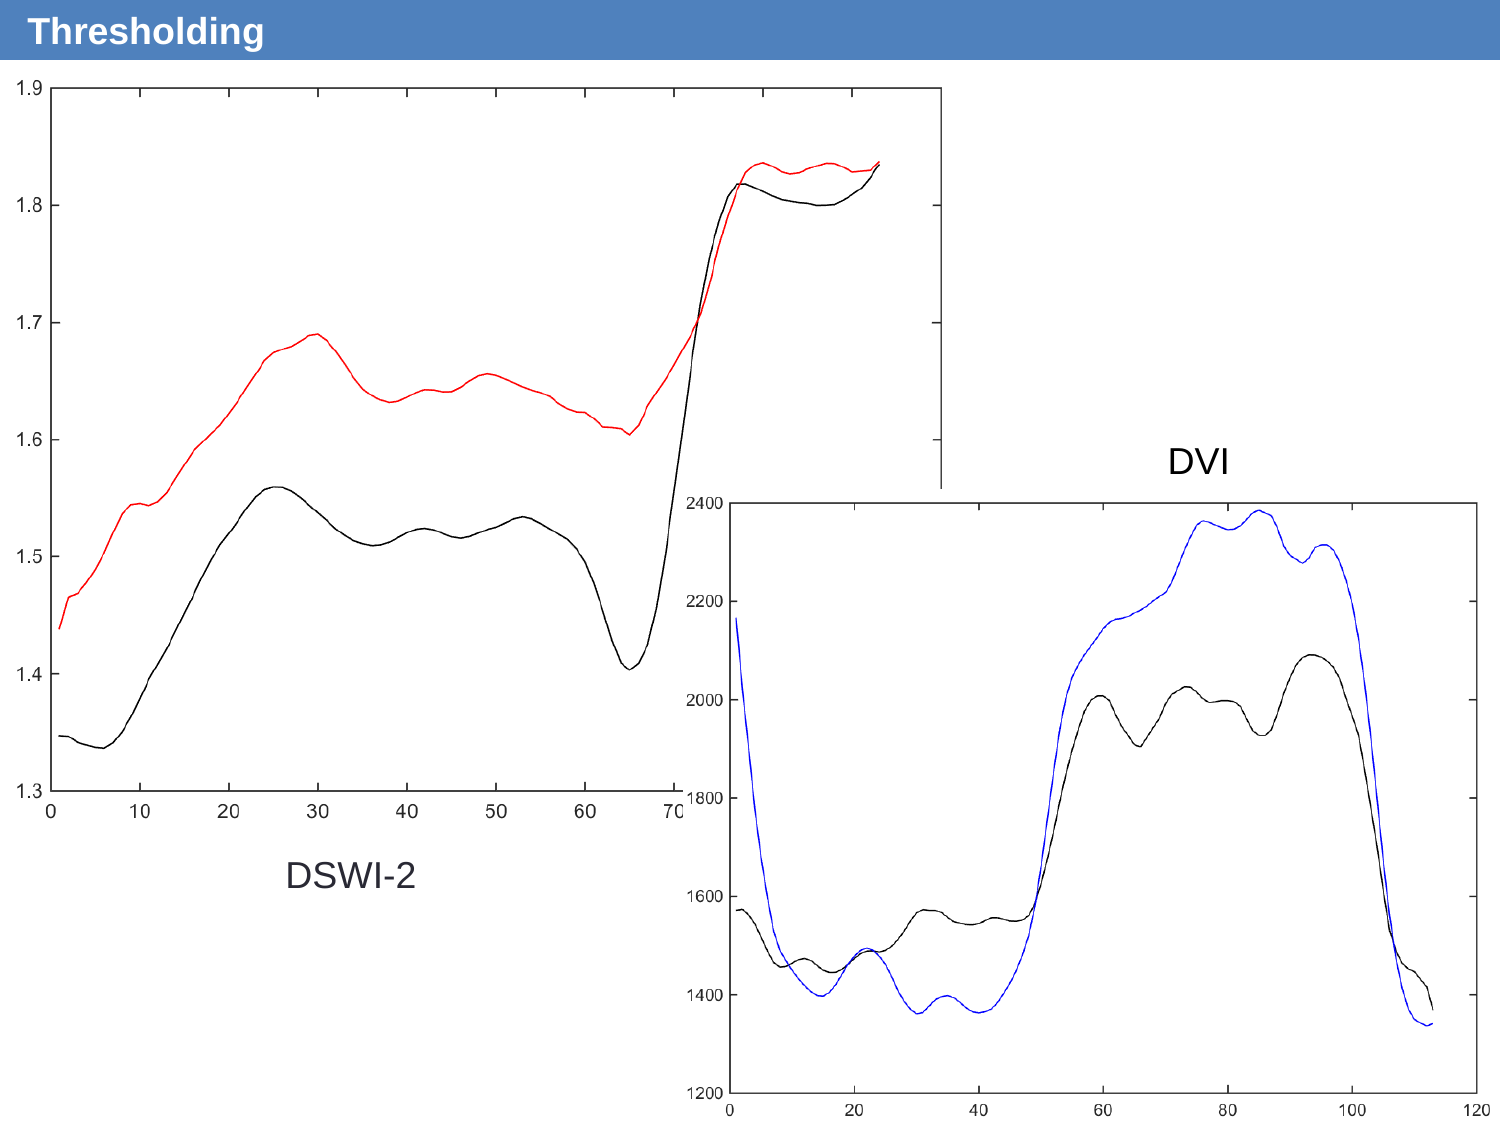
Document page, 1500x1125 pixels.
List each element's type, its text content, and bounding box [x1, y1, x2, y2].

picture [12, 75, 1498, 1125]
text_box DVI [1152, 430, 1231, 490]
text_box Thresholding [12, 0, 1038, 60]
text_box DSWI-2 [270, 844, 425, 904]
